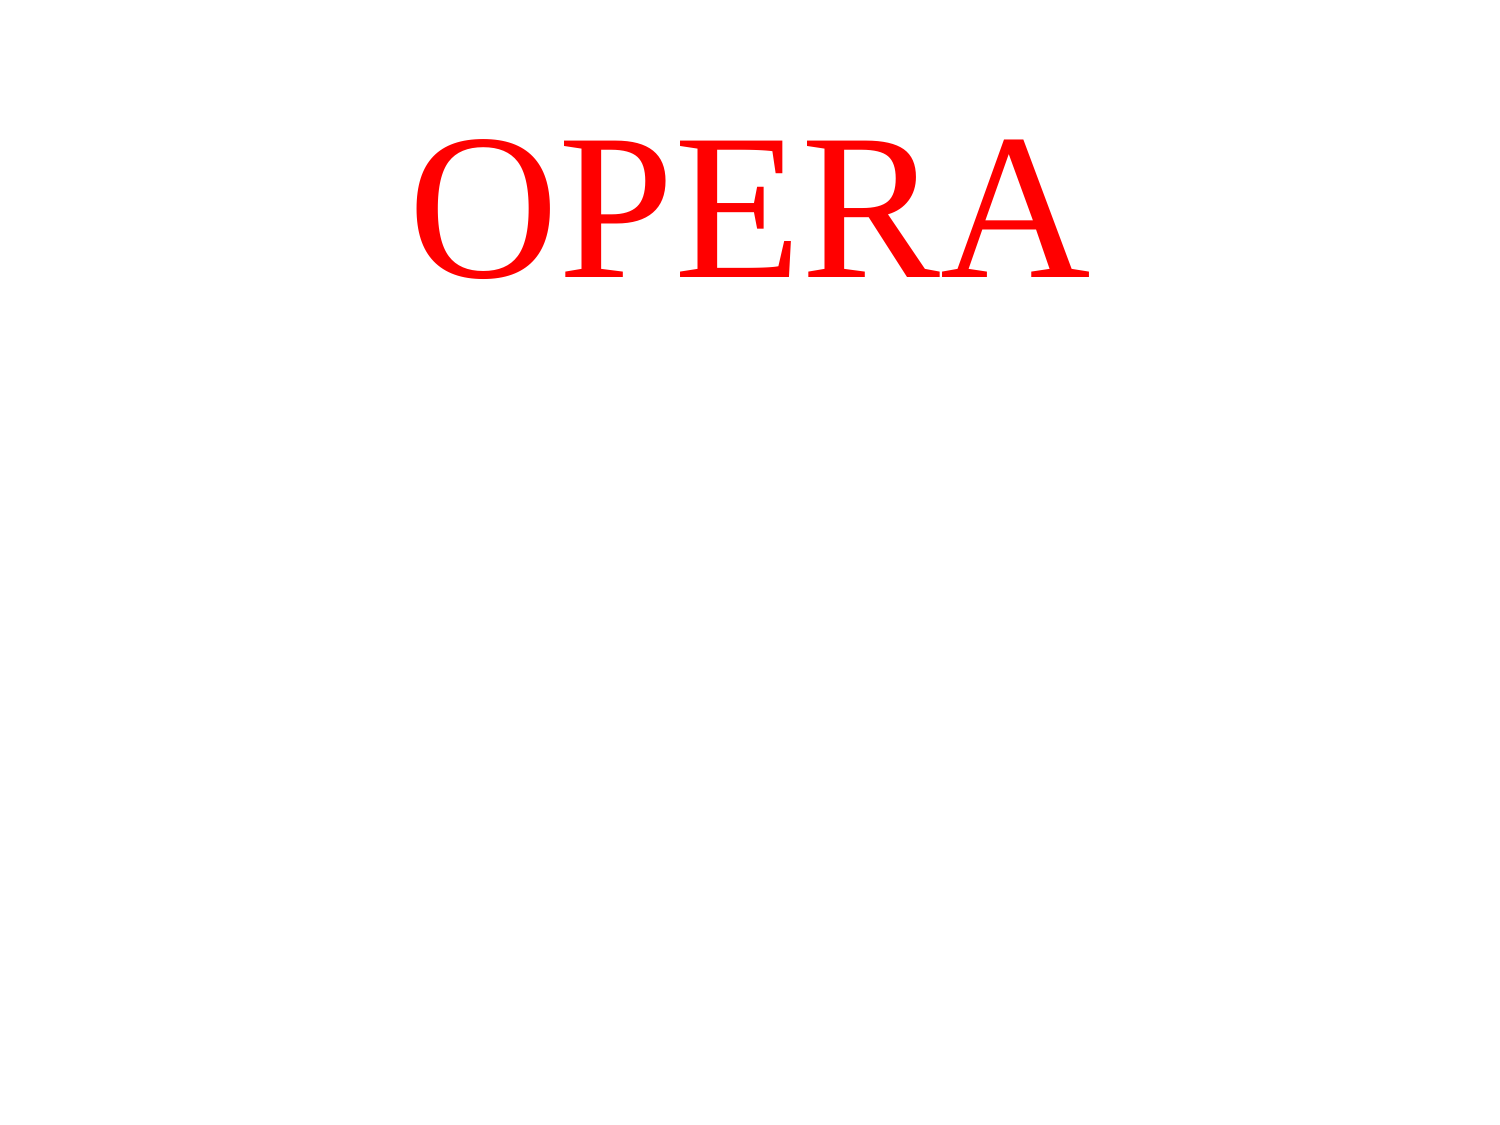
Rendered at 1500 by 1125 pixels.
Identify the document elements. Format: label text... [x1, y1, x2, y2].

title OPERA [112, 61, 1388, 327]
